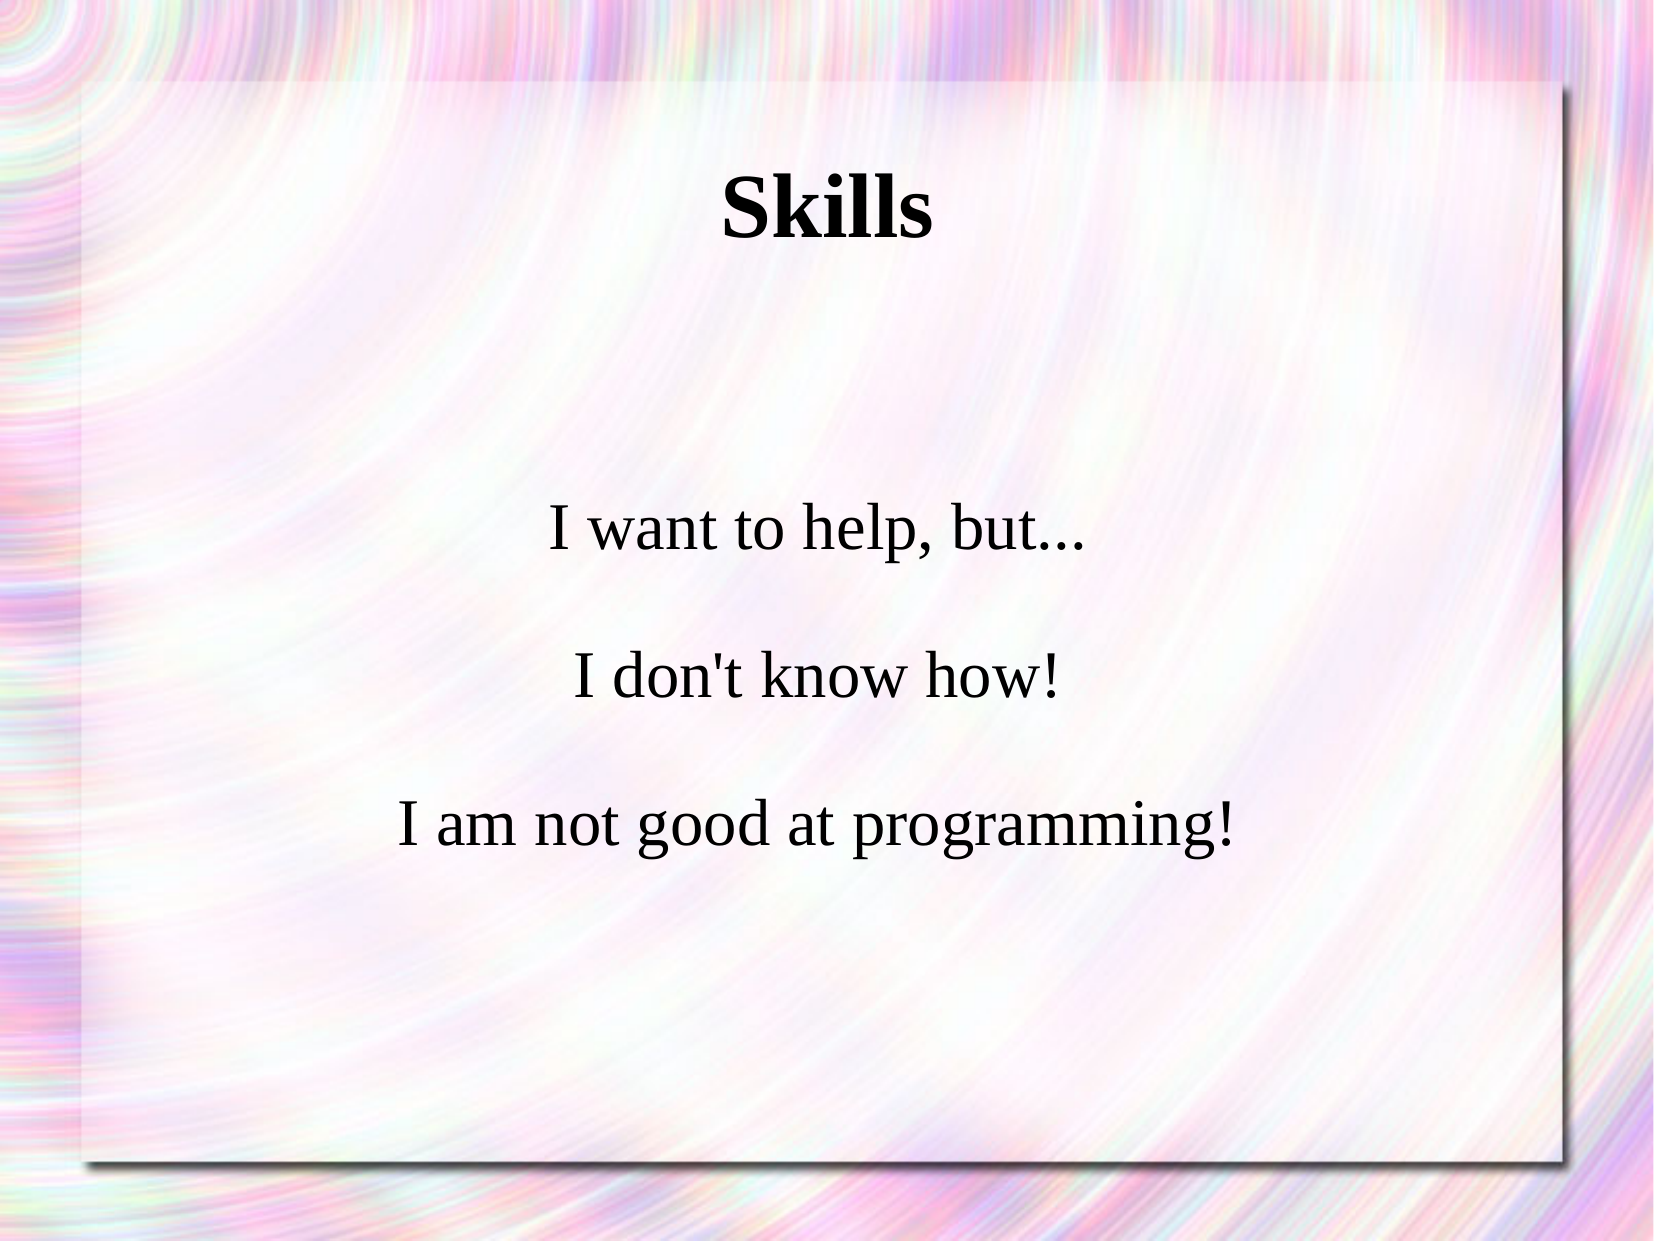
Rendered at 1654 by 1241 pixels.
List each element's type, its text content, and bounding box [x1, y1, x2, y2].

picture [0, 0, 1654, 1241]
title Skills [121, 102, 1534, 311]
subtitle I want to help, but... I don't know how! I am not good at programming! [112, 300, 1525, 1051]
